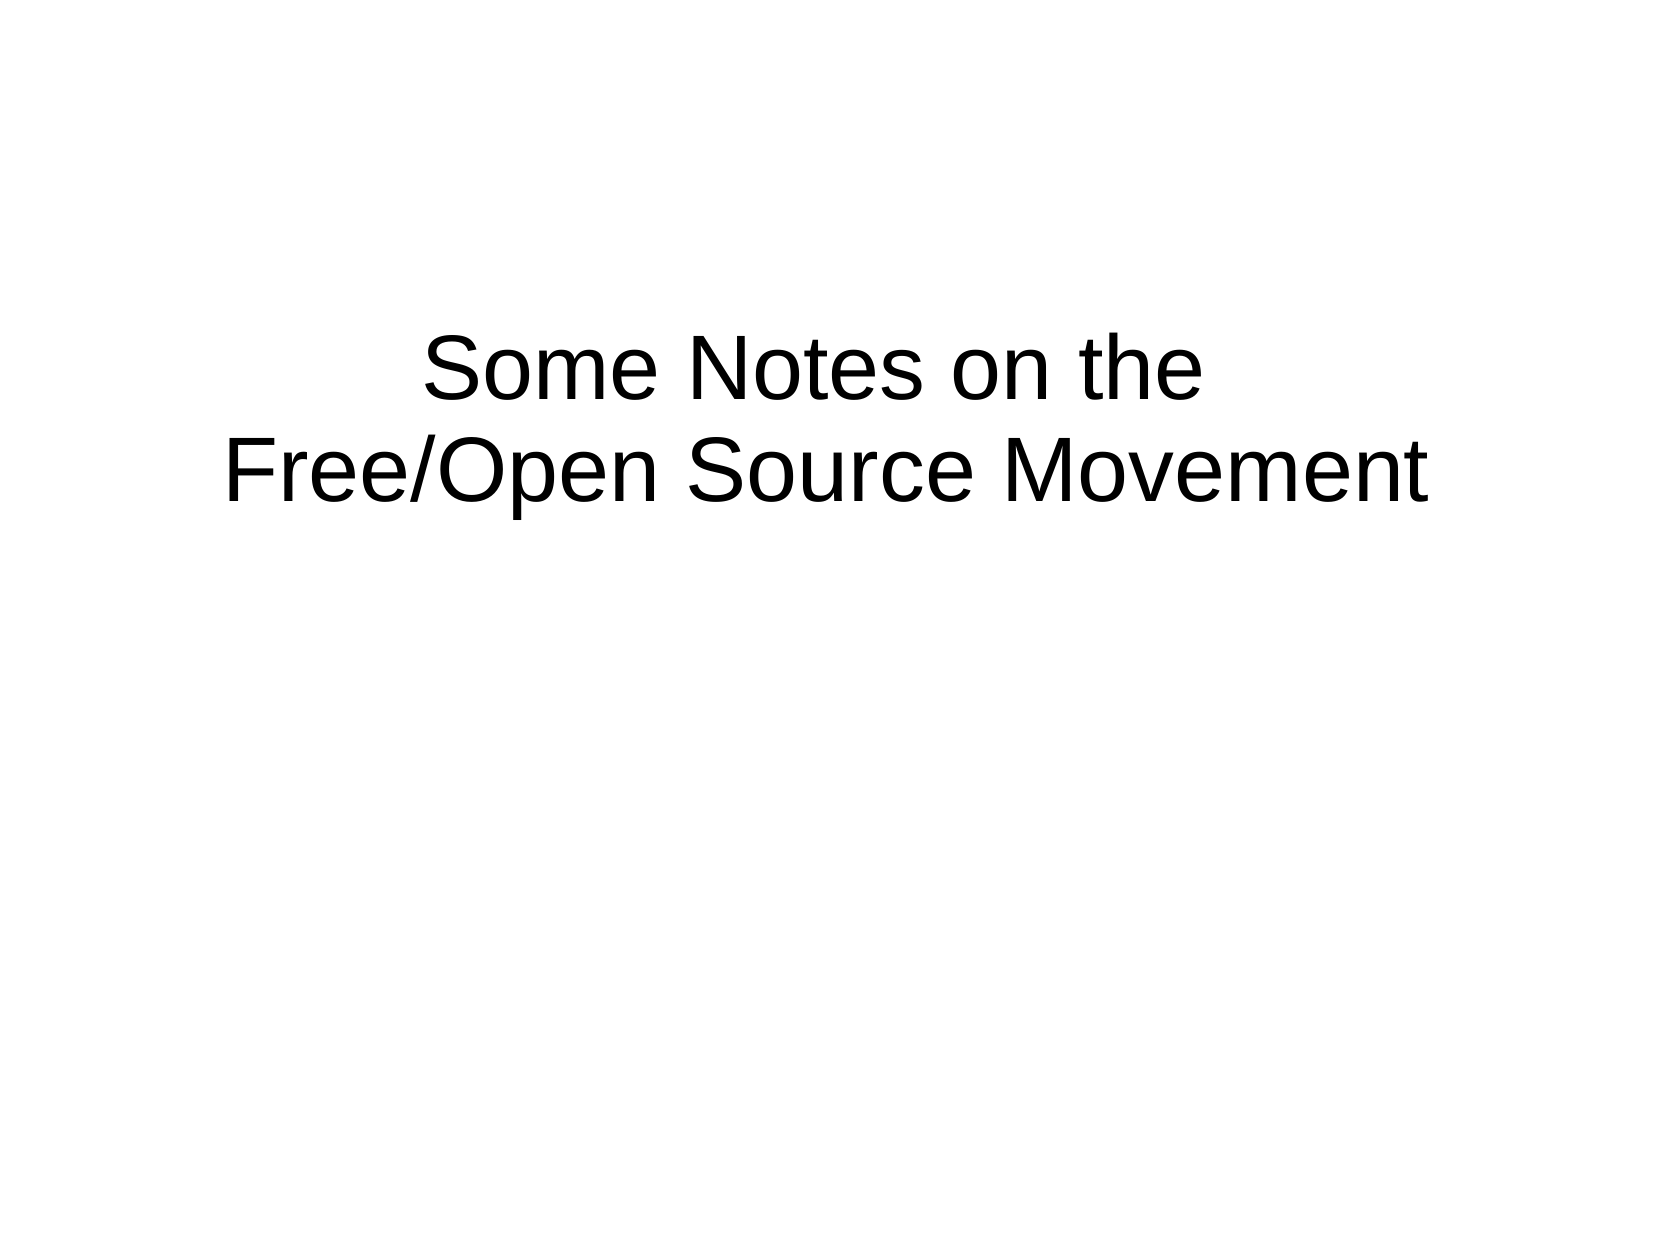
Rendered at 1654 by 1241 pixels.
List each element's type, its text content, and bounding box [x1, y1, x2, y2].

title Some Notes on the Free/Open Source Movement [82, 315, 1571, 523]
